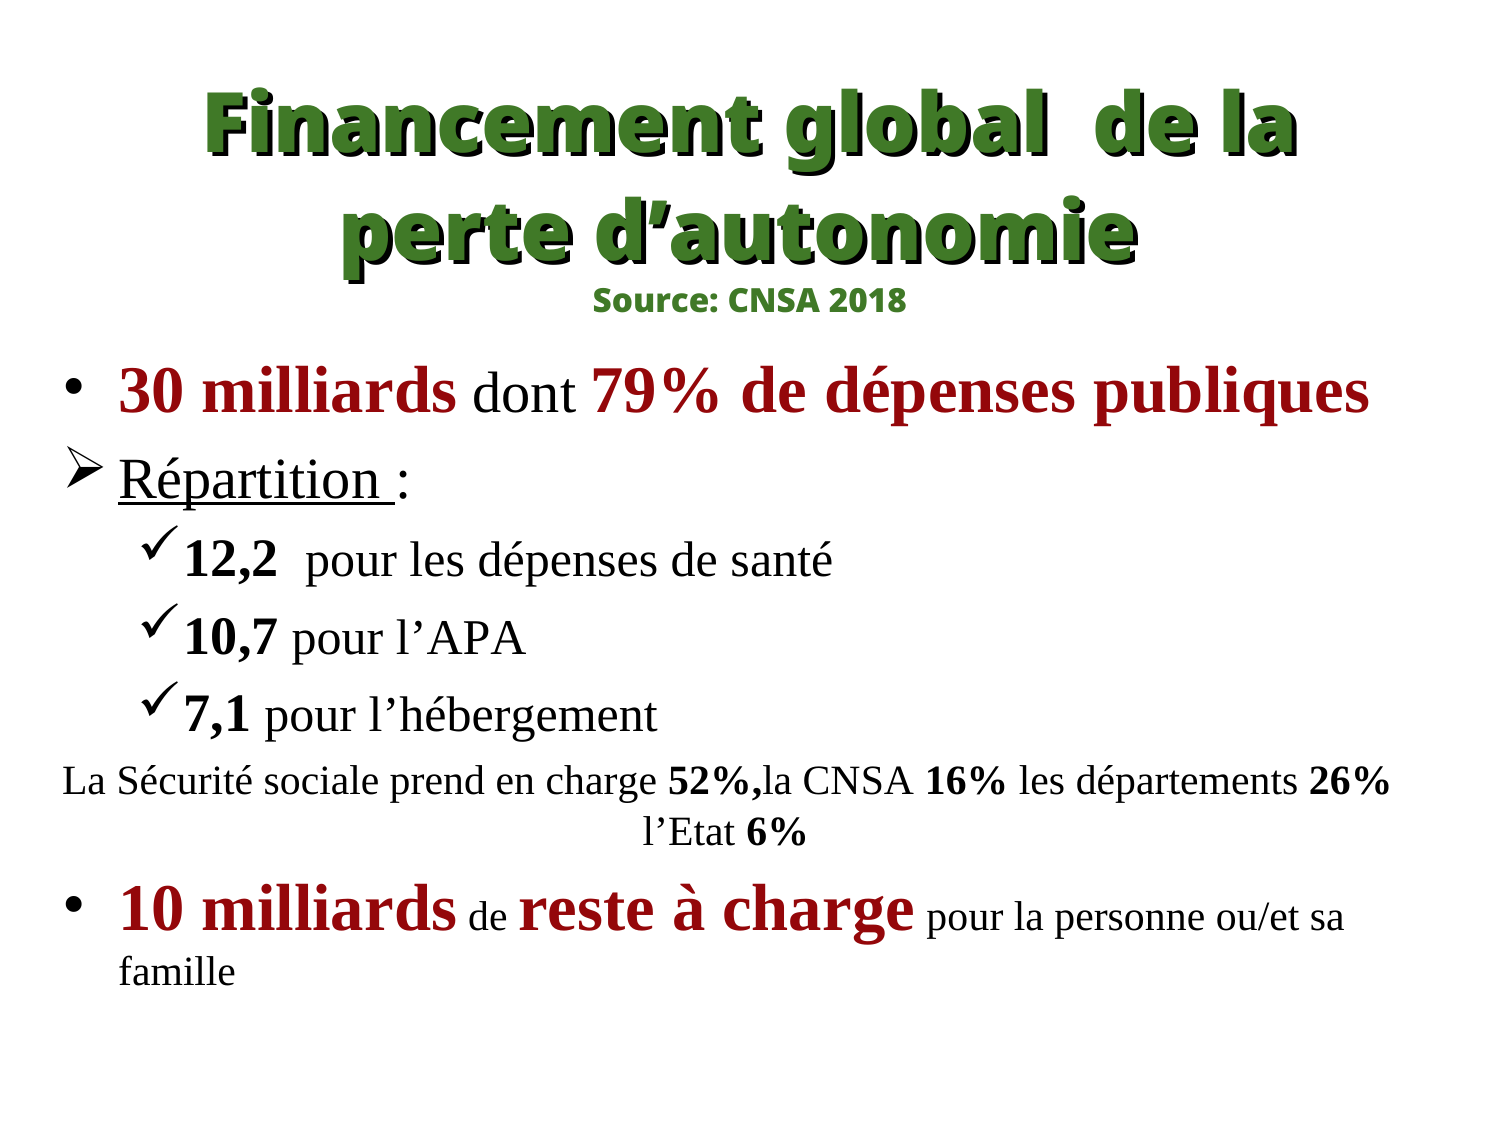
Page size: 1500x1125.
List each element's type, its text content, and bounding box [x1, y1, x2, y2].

list 30 milliards dont 79% de dépenses publiques Répartition : 12,2 pour les dépenses de santé 10,7 pour l’APA 7,1 pour l’hébergement La Sécurité sociale prend en charge 52%,la CNSA 16% les départements 26% l’Etat 6% 10 milliards de reste à charge pour la personne ou/et sa famille [47, 337, 1453, 1063]
title Financement global de la perte d’autonomie Source: CNSA 2018 [112, 99, 1388, 288]
